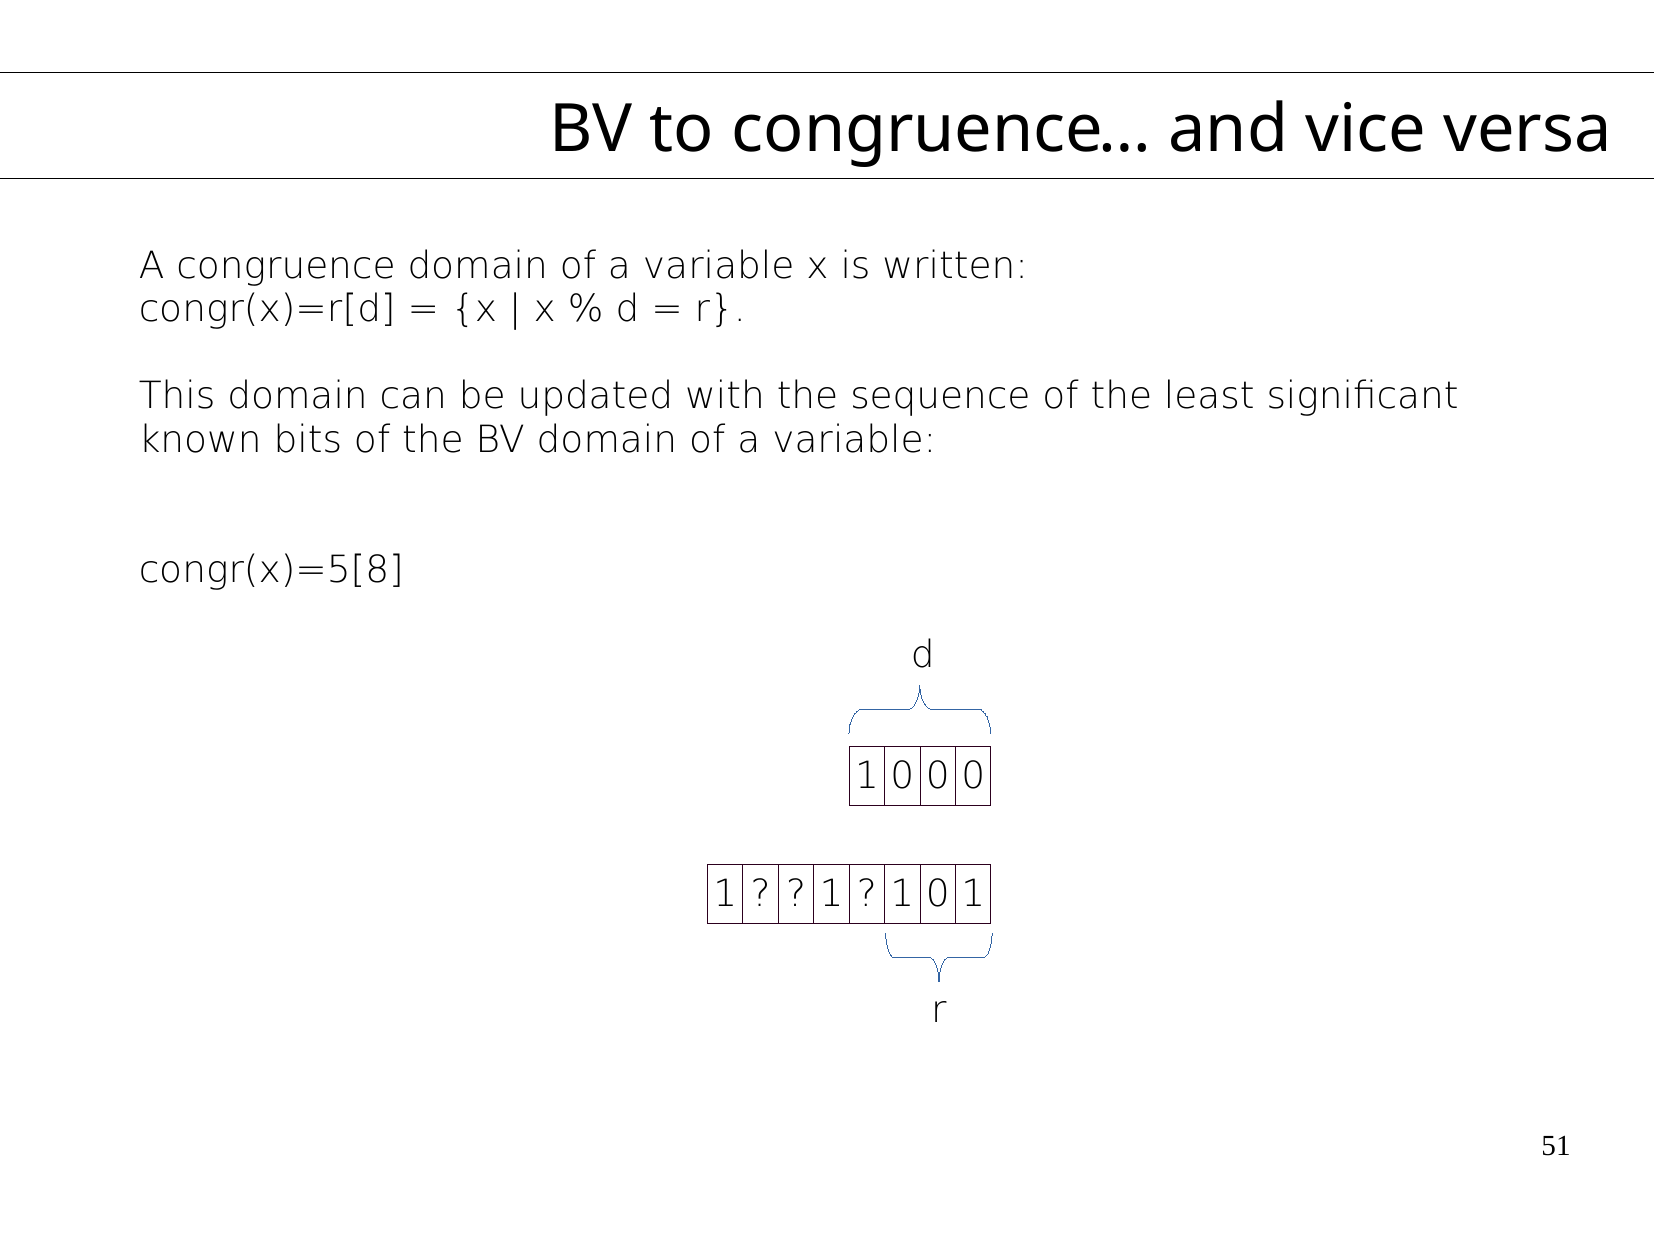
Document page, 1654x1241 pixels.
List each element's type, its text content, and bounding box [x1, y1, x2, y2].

text_box 1 [849, 746, 884, 806]
text_box … and vice versa [1033, 72, 1654, 166]
text_box ? [778, 864, 813, 924]
text_box 0 [920, 746, 955, 806]
text_box 0 [955, 746, 991, 806]
text_box ? [742, 864, 778, 924]
text_box 1 [707, 864, 742, 924]
text_box ? [849, 864, 884, 924]
text_box 1 [884, 864, 920, 924]
text_box d [896, 625, 950, 684]
text_box 1 [955, 864, 991, 924]
text_box A congruence domain of a variable x is written: congr(x)=r[d] = {x | x % d = r}. This domain can be updated with the sequence of the least significant known bits of the BV domain of a variable: [124, 236, 1512, 472]
text_box BV to congruence [0, 72, 1033, 166]
text_box 0 [920, 864, 955, 924]
text_box 1 [813, 864, 849, 924]
text_box congr(x)=5[8] [124, 540, 423, 599]
text_box 0 [884, 746, 920, 806]
text_box r [916, 980, 962, 1040]
